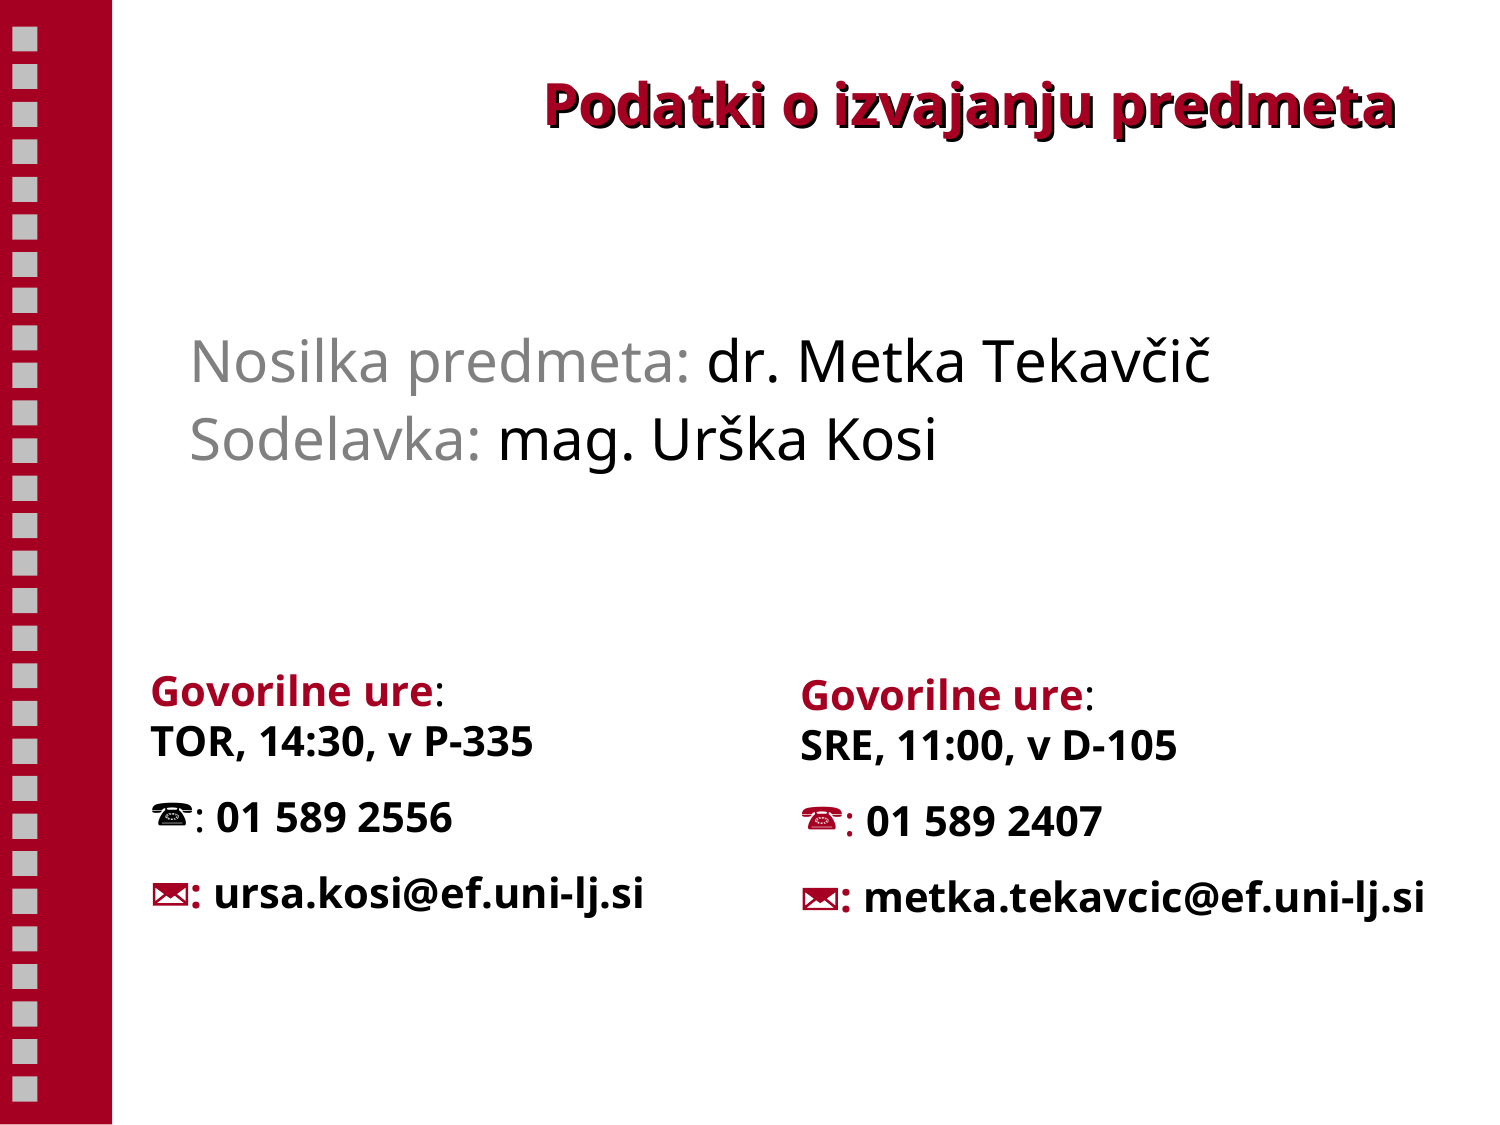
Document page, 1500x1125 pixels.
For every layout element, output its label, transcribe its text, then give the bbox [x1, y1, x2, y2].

title Podatki o izvajanju predmeta [136, 30, 1412, 173]
text_box Govorilne ure: SRE, 11:00, v D-105 : 01 589 2407 : metka.tekavcic@ef.uni-lj.si [785, 661, 1500, 929]
text_box Nosilka predmeta: dr. Metka Tekavčič Sodelavka: mag. Urška Kosi [174, 324, 1401, 516]
text_box Govorilne ure: TOR, 14:30, v P-335 : 01 589 2556 : ursa.kosi@ef.uni-lj.si [135, 656, 738, 925]
